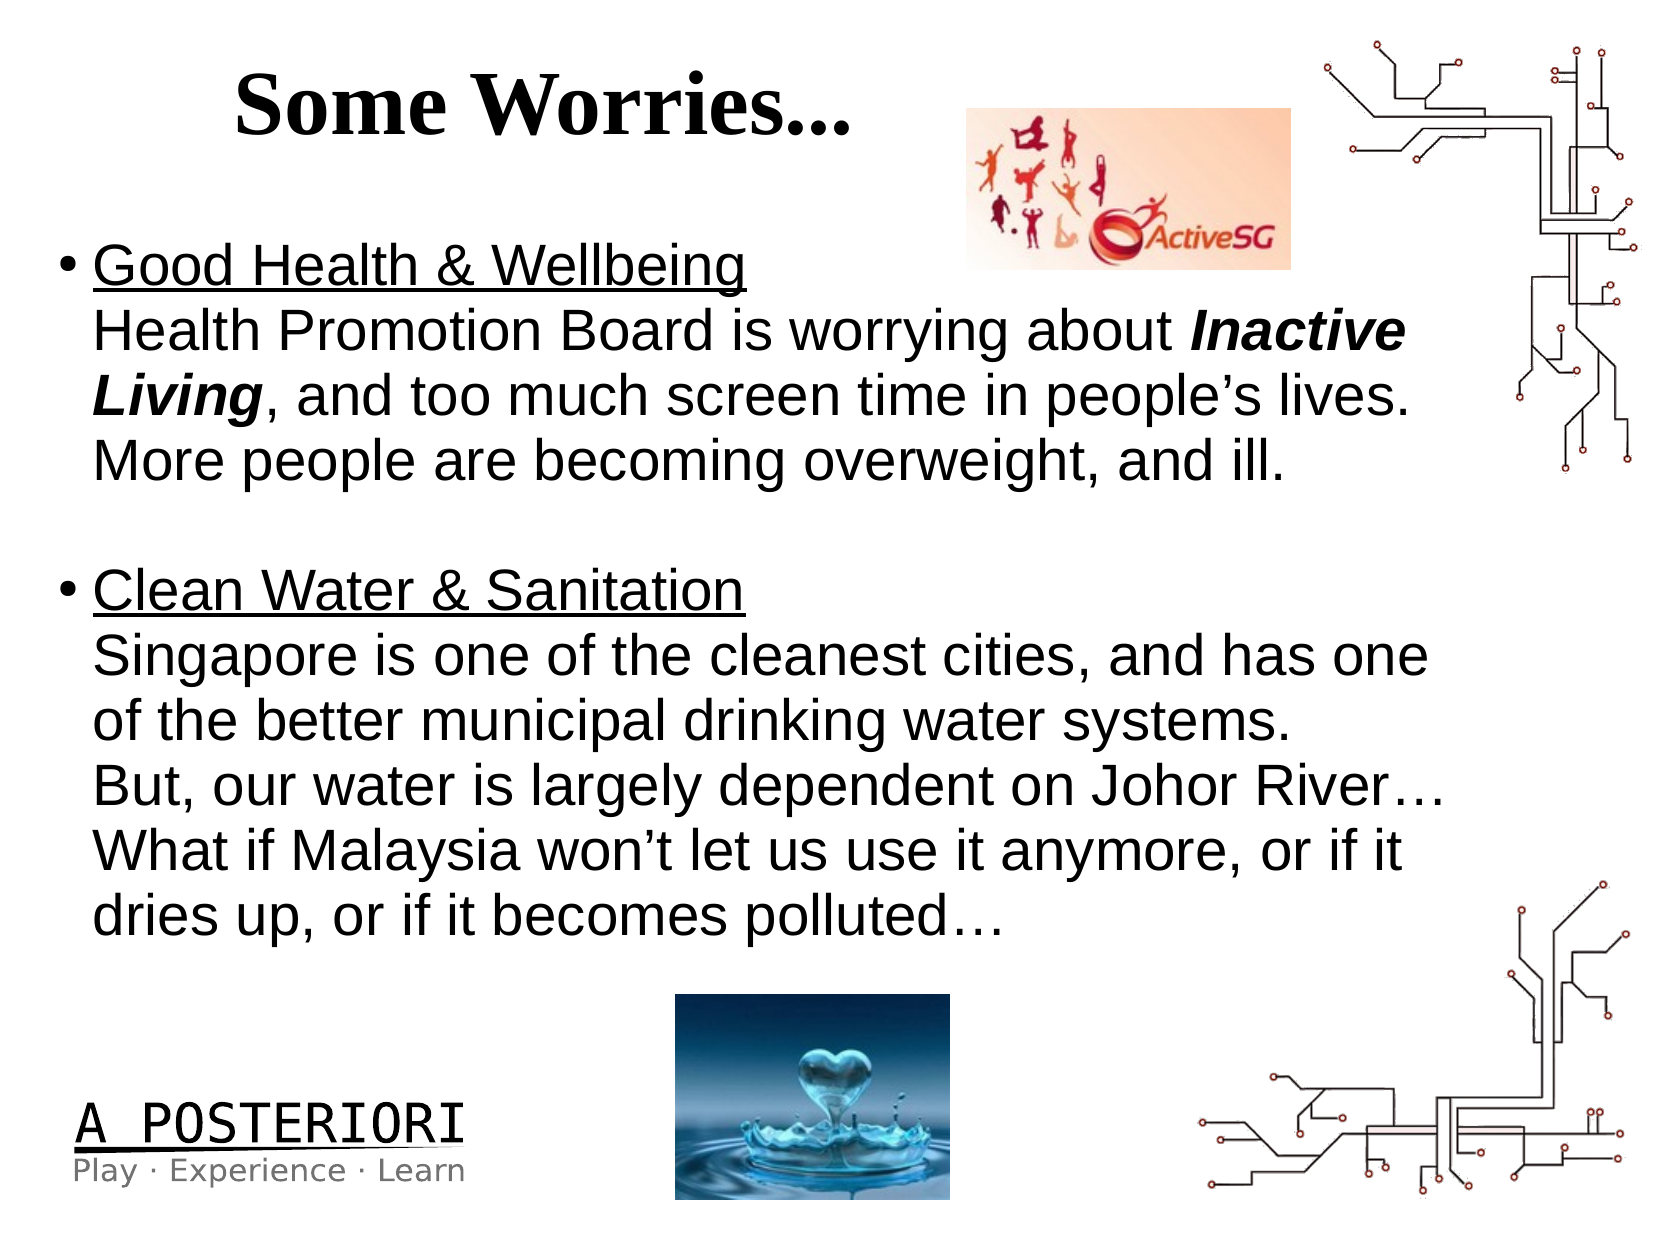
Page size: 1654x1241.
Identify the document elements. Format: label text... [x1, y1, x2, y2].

text_box Good Health & Wellbeing Health Promotion Board is worrying about Inactive Living, and too much screen time in people’s lives. More people are becoming overweight, and ill. Clean Water & Sanitation Singapore is one of the cleanest cities, and has one of the better municipal drinking water systems. But, our water is largely dependent on Johor River… What if Malaysia won’t let us use it anymore, or if it dries up, or if it becomes polluted… [42, 225, 1468, 1096]
picture [1175, 862, 1636, 1201]
picture [1305, 35, 1643, 496]
picture [966, 108, 1291, 271]
picture [675, 994, 950, 1201]
picture [73, 1101, 466, 1189]
title Some Worries... [11, 14, 1077, 192]
